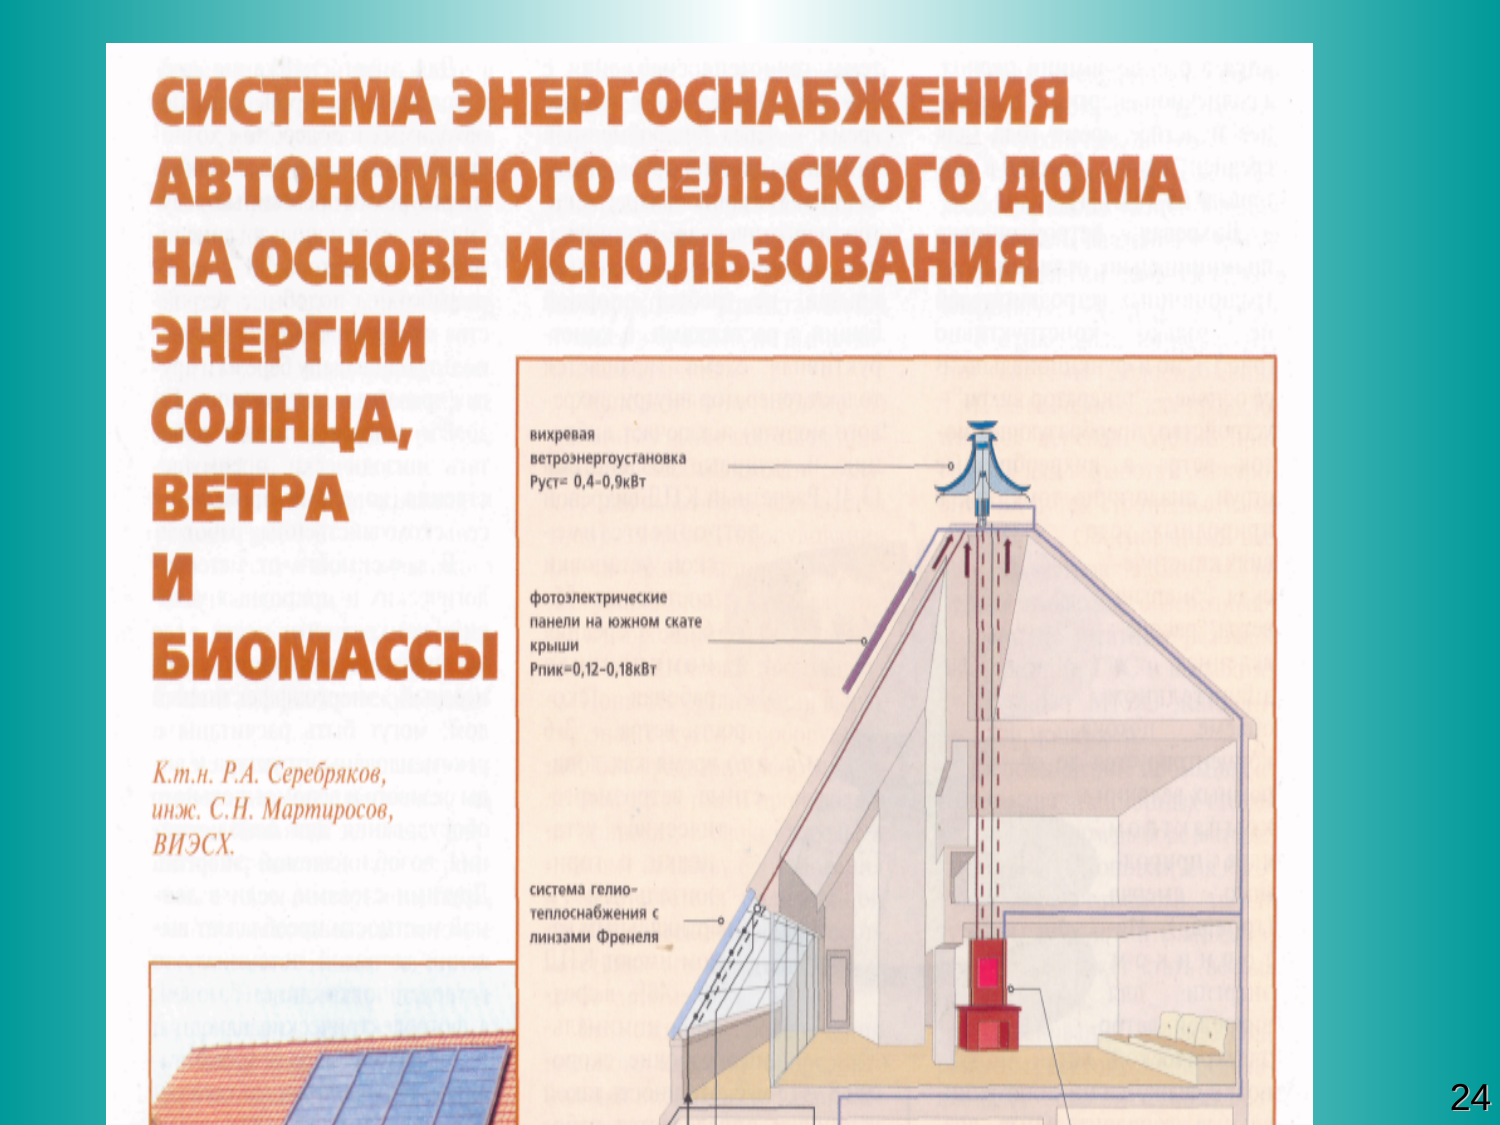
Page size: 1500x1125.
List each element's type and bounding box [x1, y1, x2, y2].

picture [106, 43, 1313, 1125]
